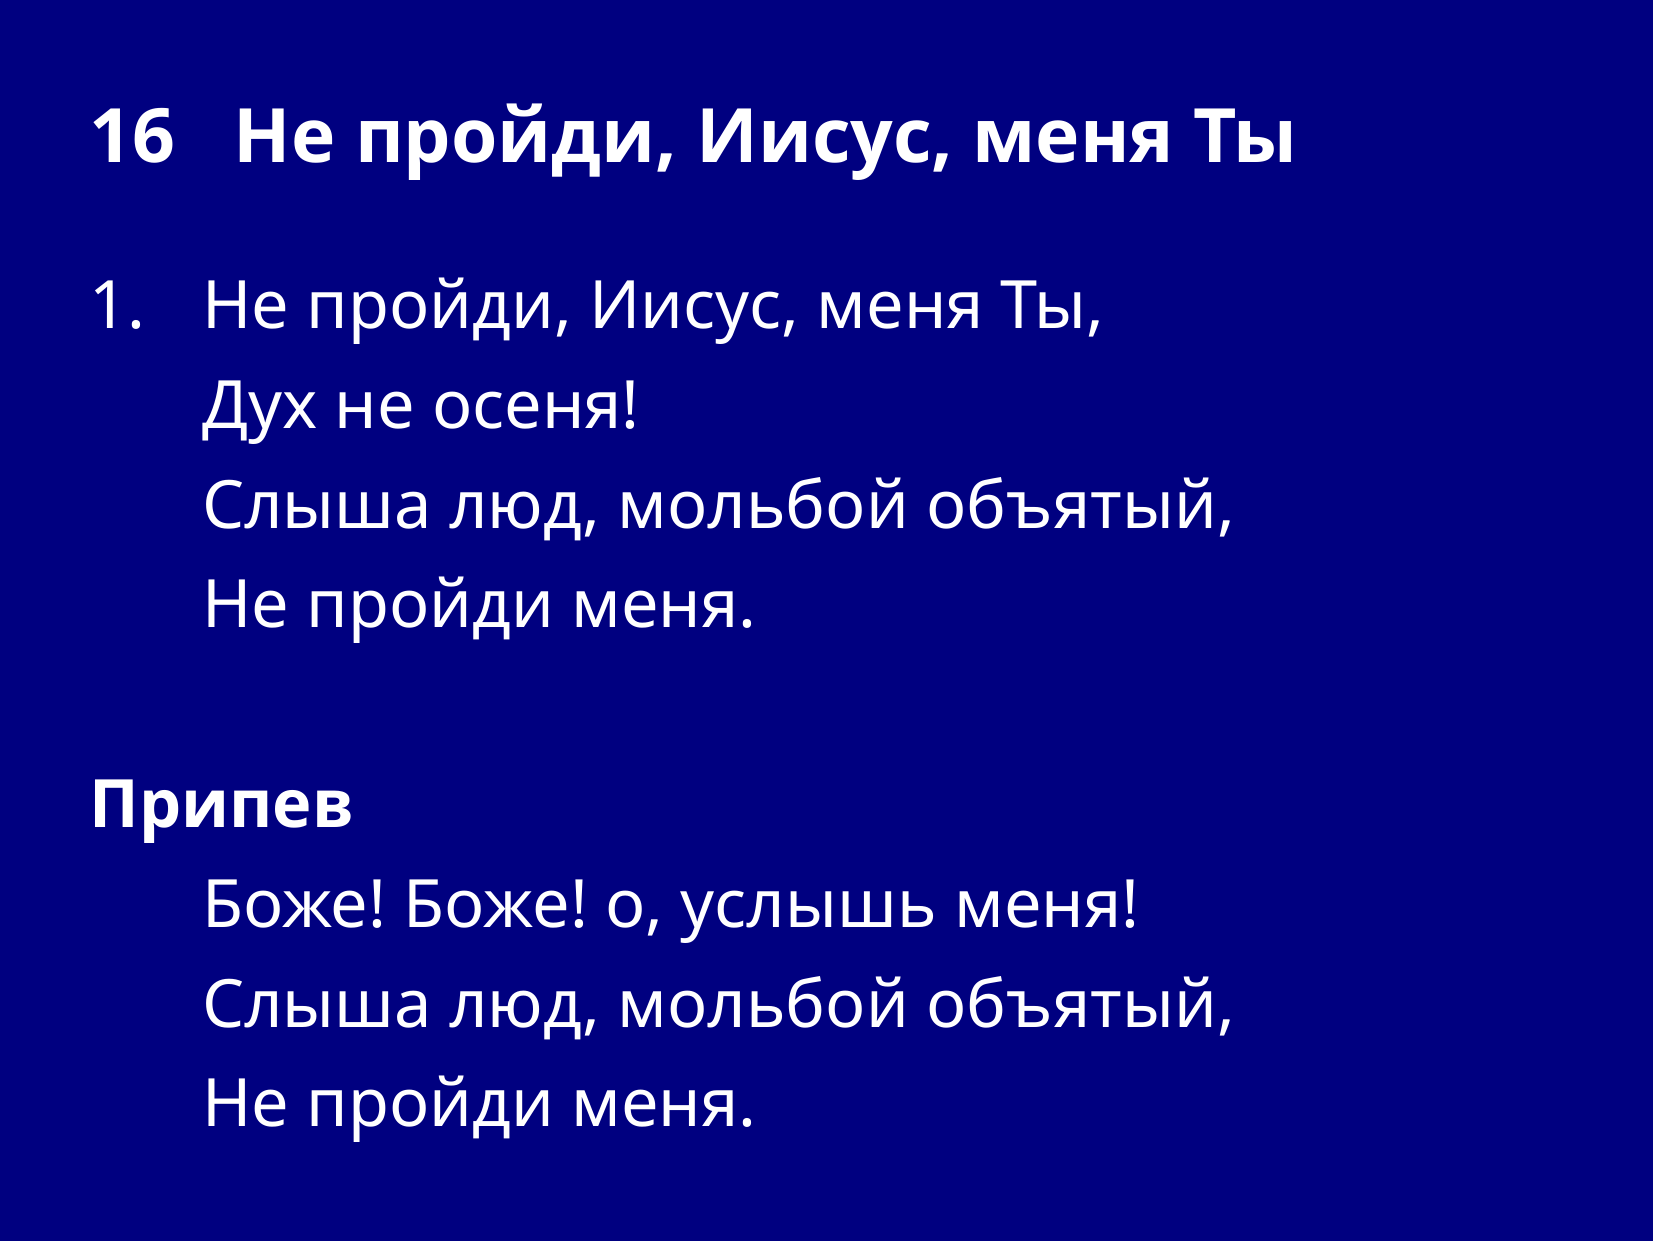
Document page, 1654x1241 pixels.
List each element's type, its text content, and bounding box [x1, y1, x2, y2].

text_box 16 Не пройди, Иисус, меня Ты [75, 75, 1576, 188]
text_box 1. Не пройди, Иисус, меня Ты, Дух не осеня! Слыша люд, мольбой объятый, Не пройди меня. Припев Боже! Боже! о, услышь меня! Слыша люд, мольбой объятый, Не пройди меня. [75, 188, 1576, 1163]
